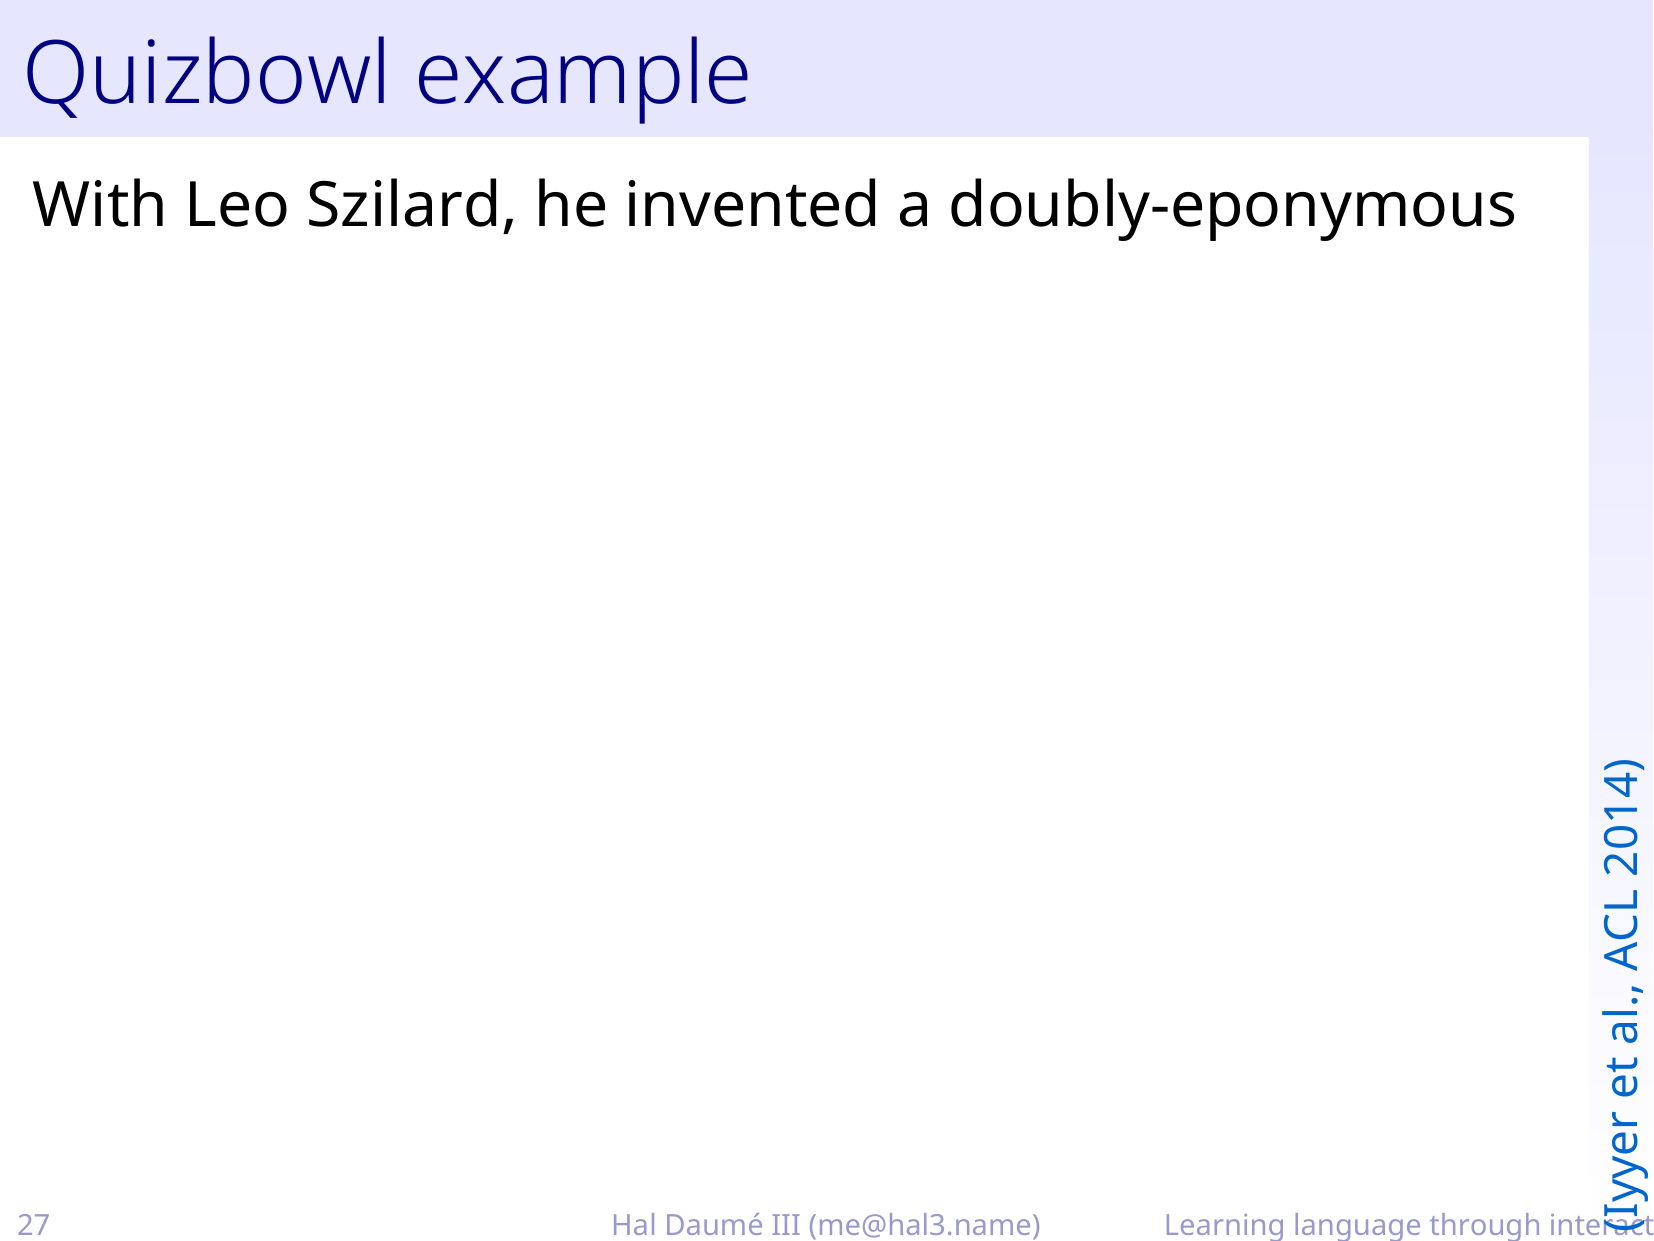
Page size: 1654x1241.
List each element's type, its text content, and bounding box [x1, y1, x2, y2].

text_box (Iyyer et al., ACL 2014) [1585, 688, 1649, 1236]
list With Leo Szilard, he invented a doubly-eponymous [32, 159, 1575, 879]
title Quizbowl example [22, 8, 1639, 131]
